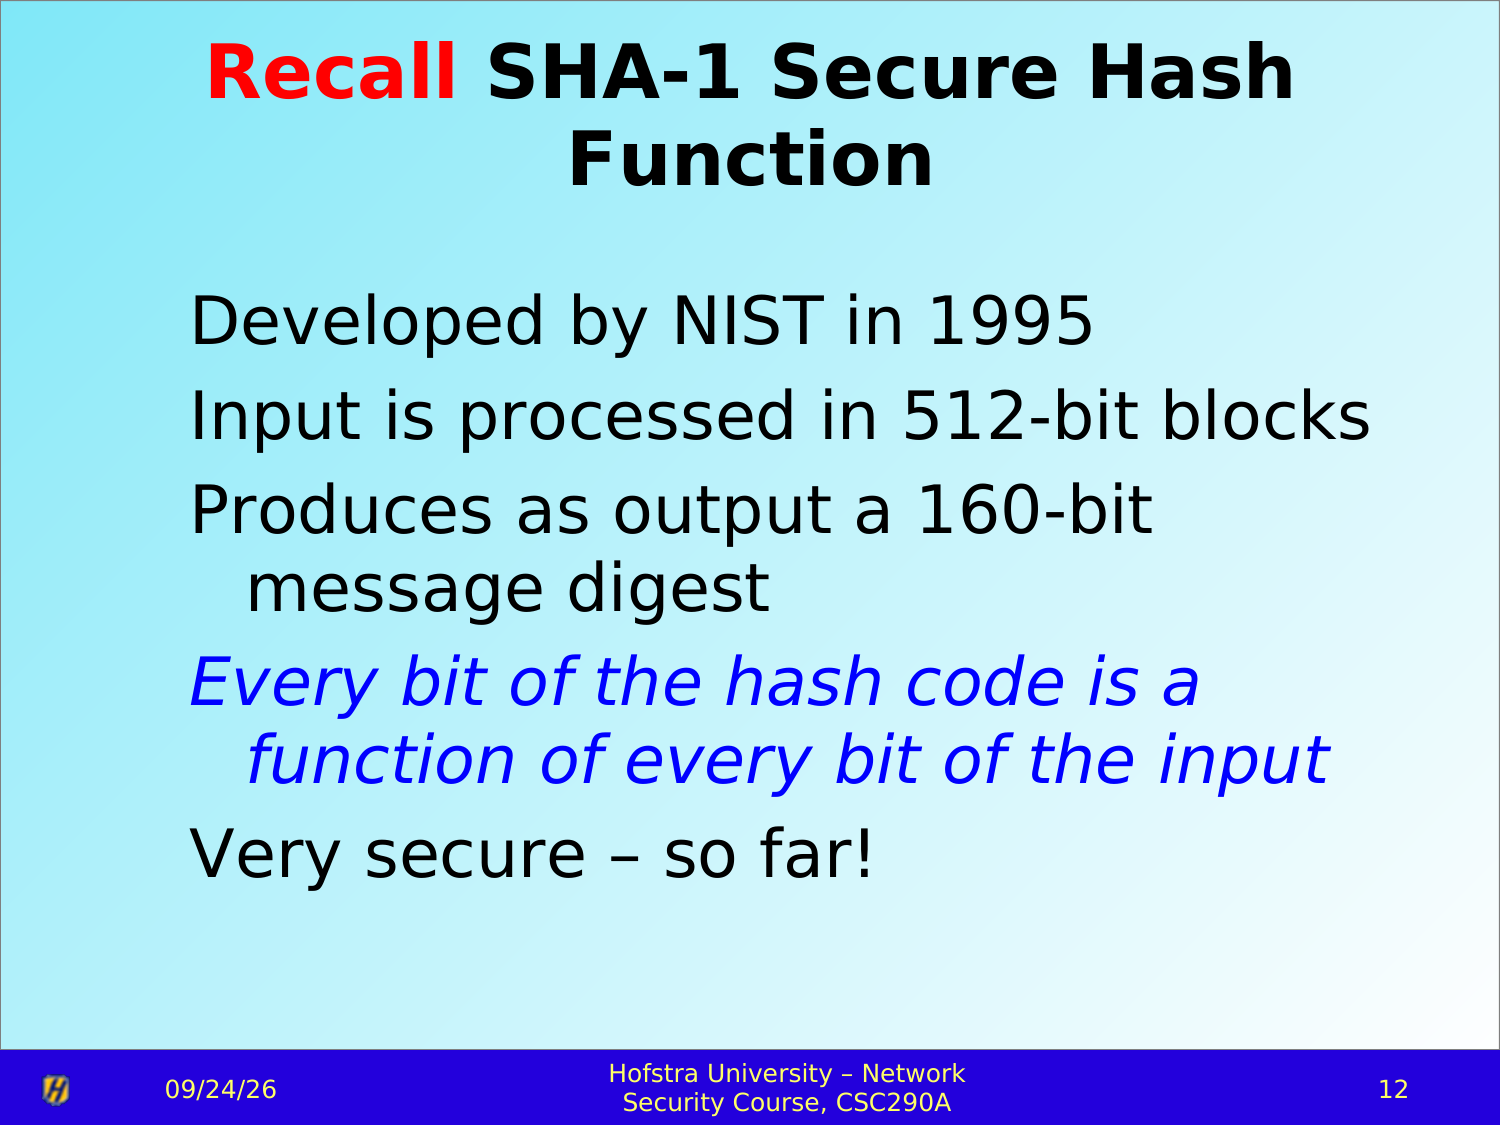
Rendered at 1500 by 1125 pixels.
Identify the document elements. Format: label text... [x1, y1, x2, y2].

list Developed by NIST in 1995 Input is processed in 512-bit blocks Produces as output a 160-bit message digest Every bit of the hash code is a function of every bit of the input Very secure – so far! [174, 274, 1450, 1014]
picture [37, 1072, 76, 1110]
title Recall SHA-1 Secure Hash Function [112, 21, 1391, 212]
